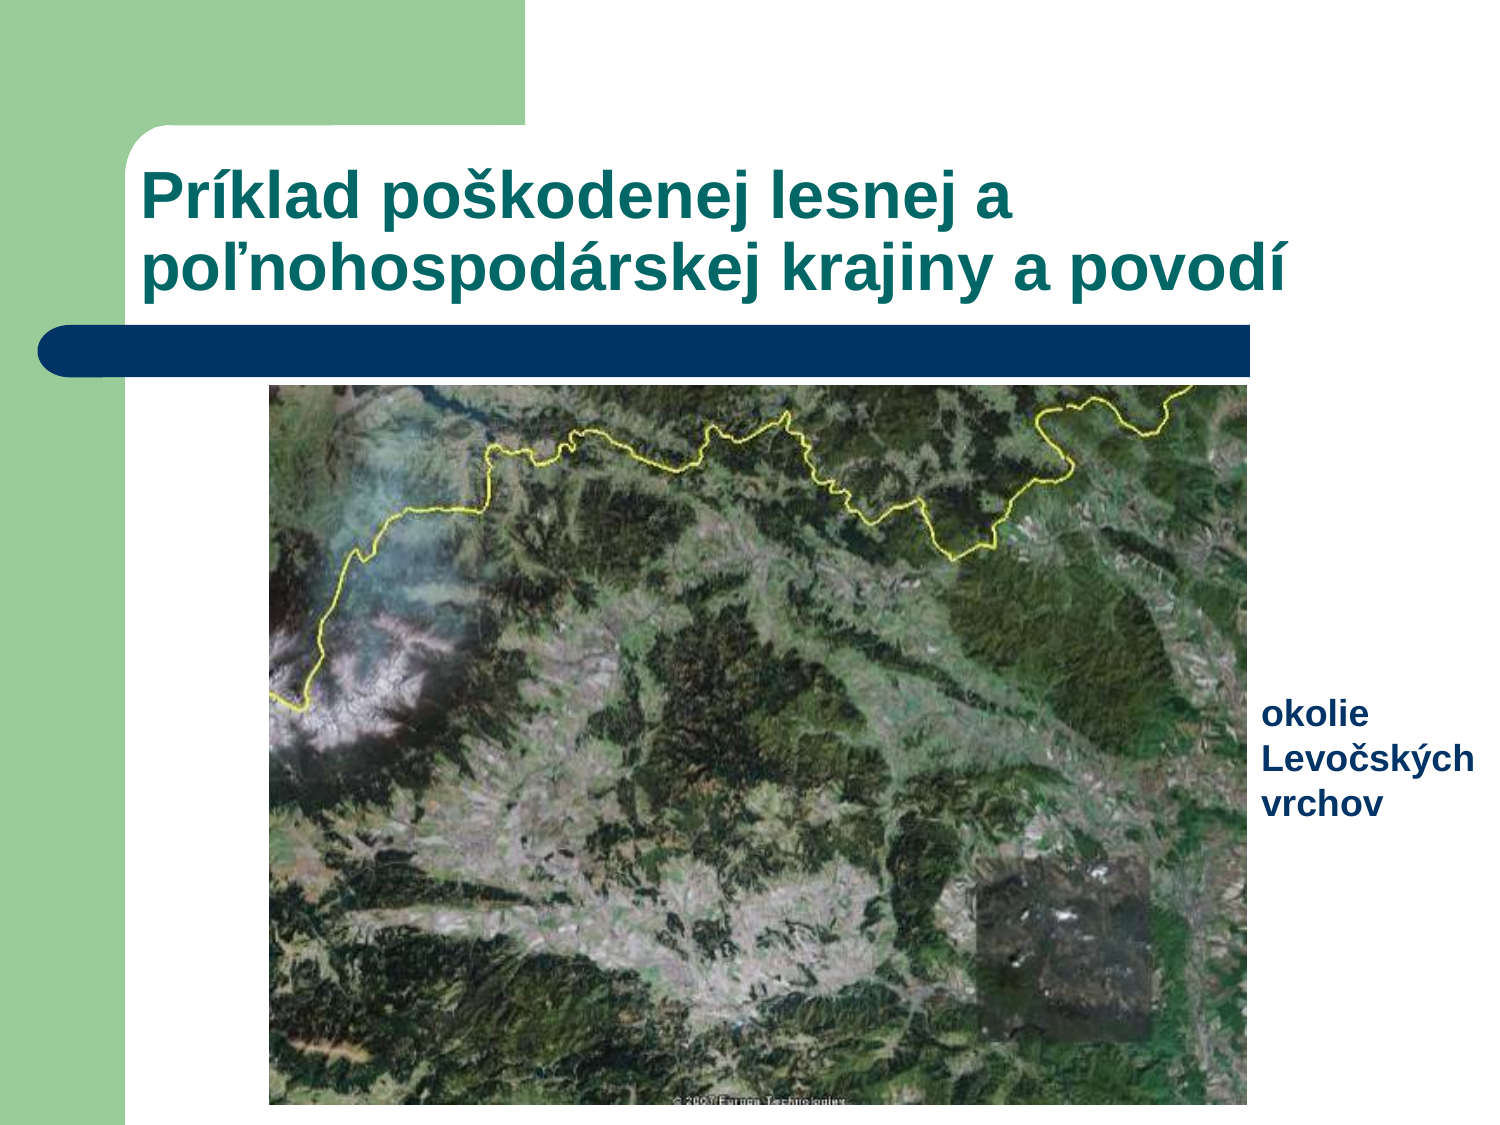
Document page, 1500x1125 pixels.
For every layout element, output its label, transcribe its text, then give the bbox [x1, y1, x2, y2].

picture [269, 385, 1247, 1105]
text_box okolie Levočských vrchov [1246, 681, 1500, 833]
title Príklad poškodenej lesnej a poľnohospodárskej krajiny a povodí [125, 125, 1426, 313]
